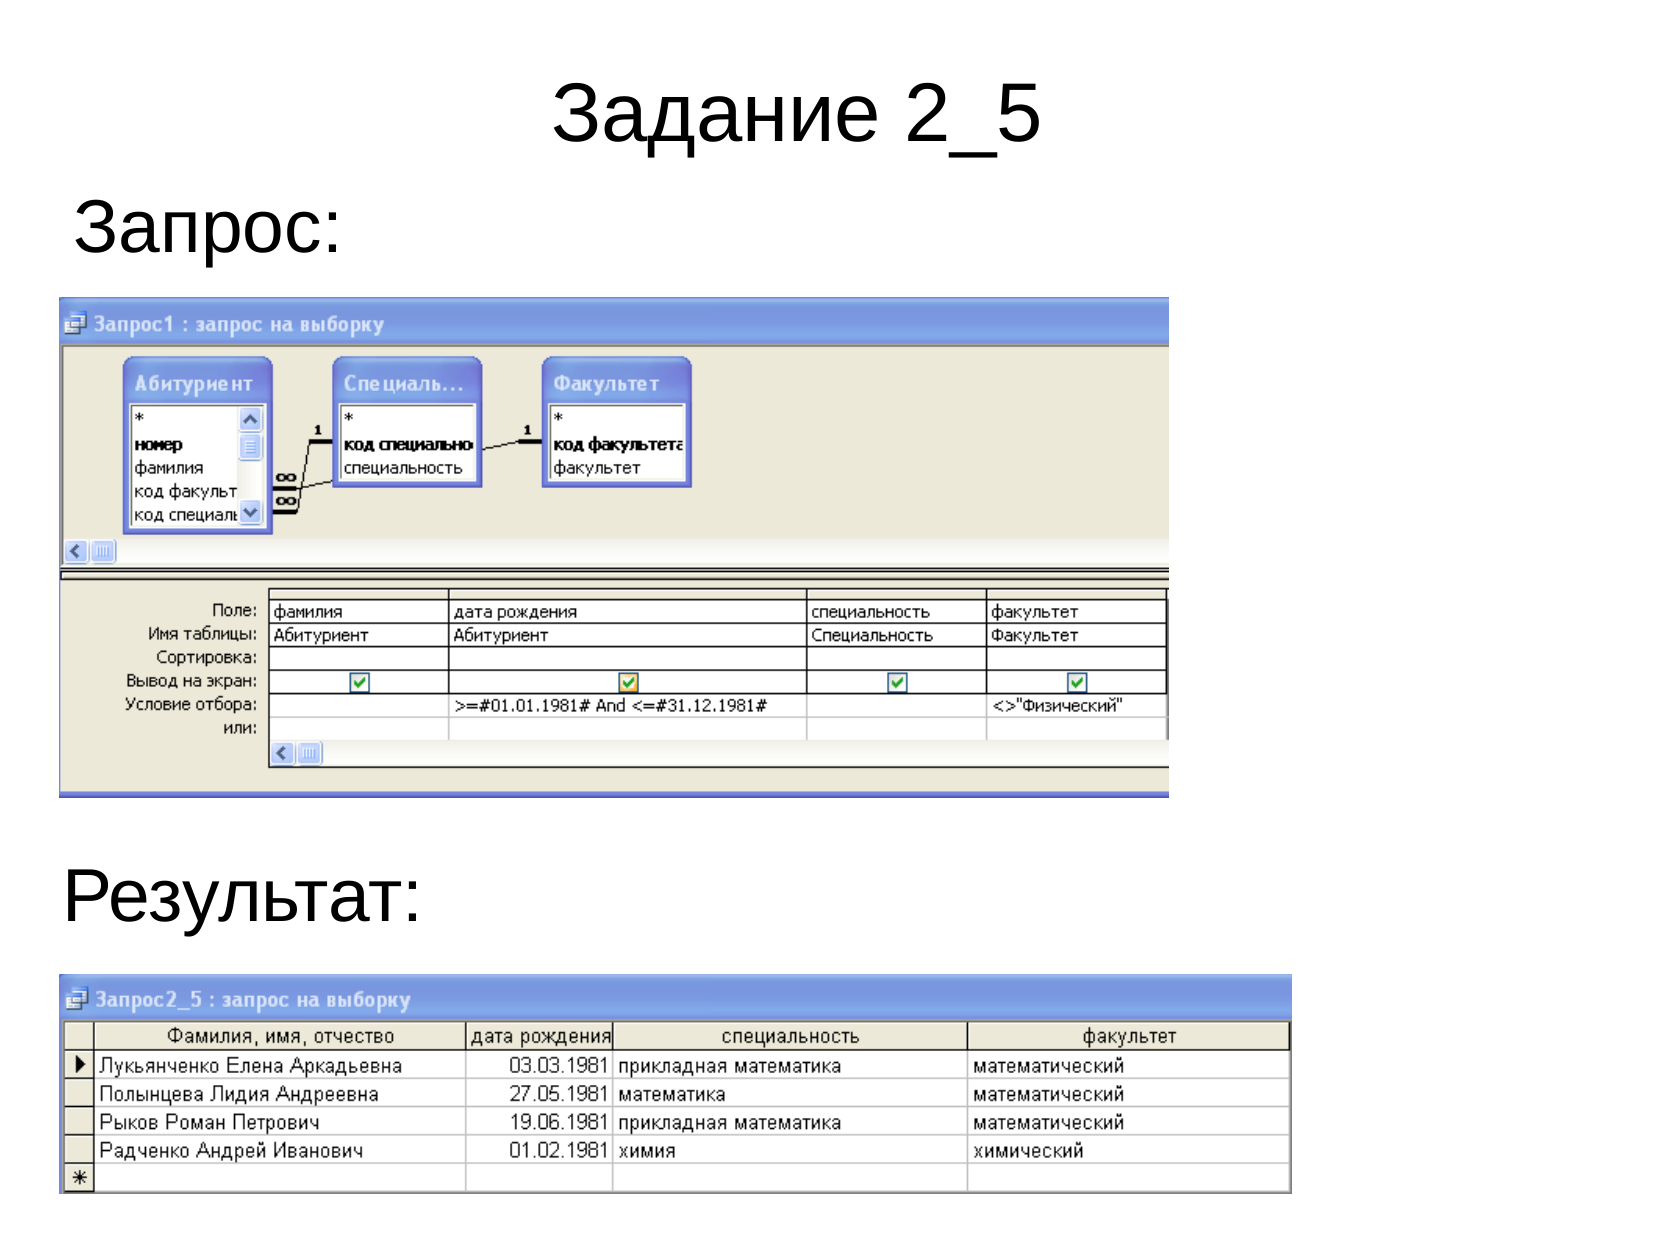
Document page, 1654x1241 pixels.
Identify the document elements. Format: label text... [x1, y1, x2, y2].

text_box Результат: [47, 846, 756, 945]
picture [59, 974, 1292, 1194]
text_box Задание 2_5 [206, 59, 1388, 167]
picture [59, 297, 1169, 798]
text_box Запрос: [59, 177, 768, 276]
